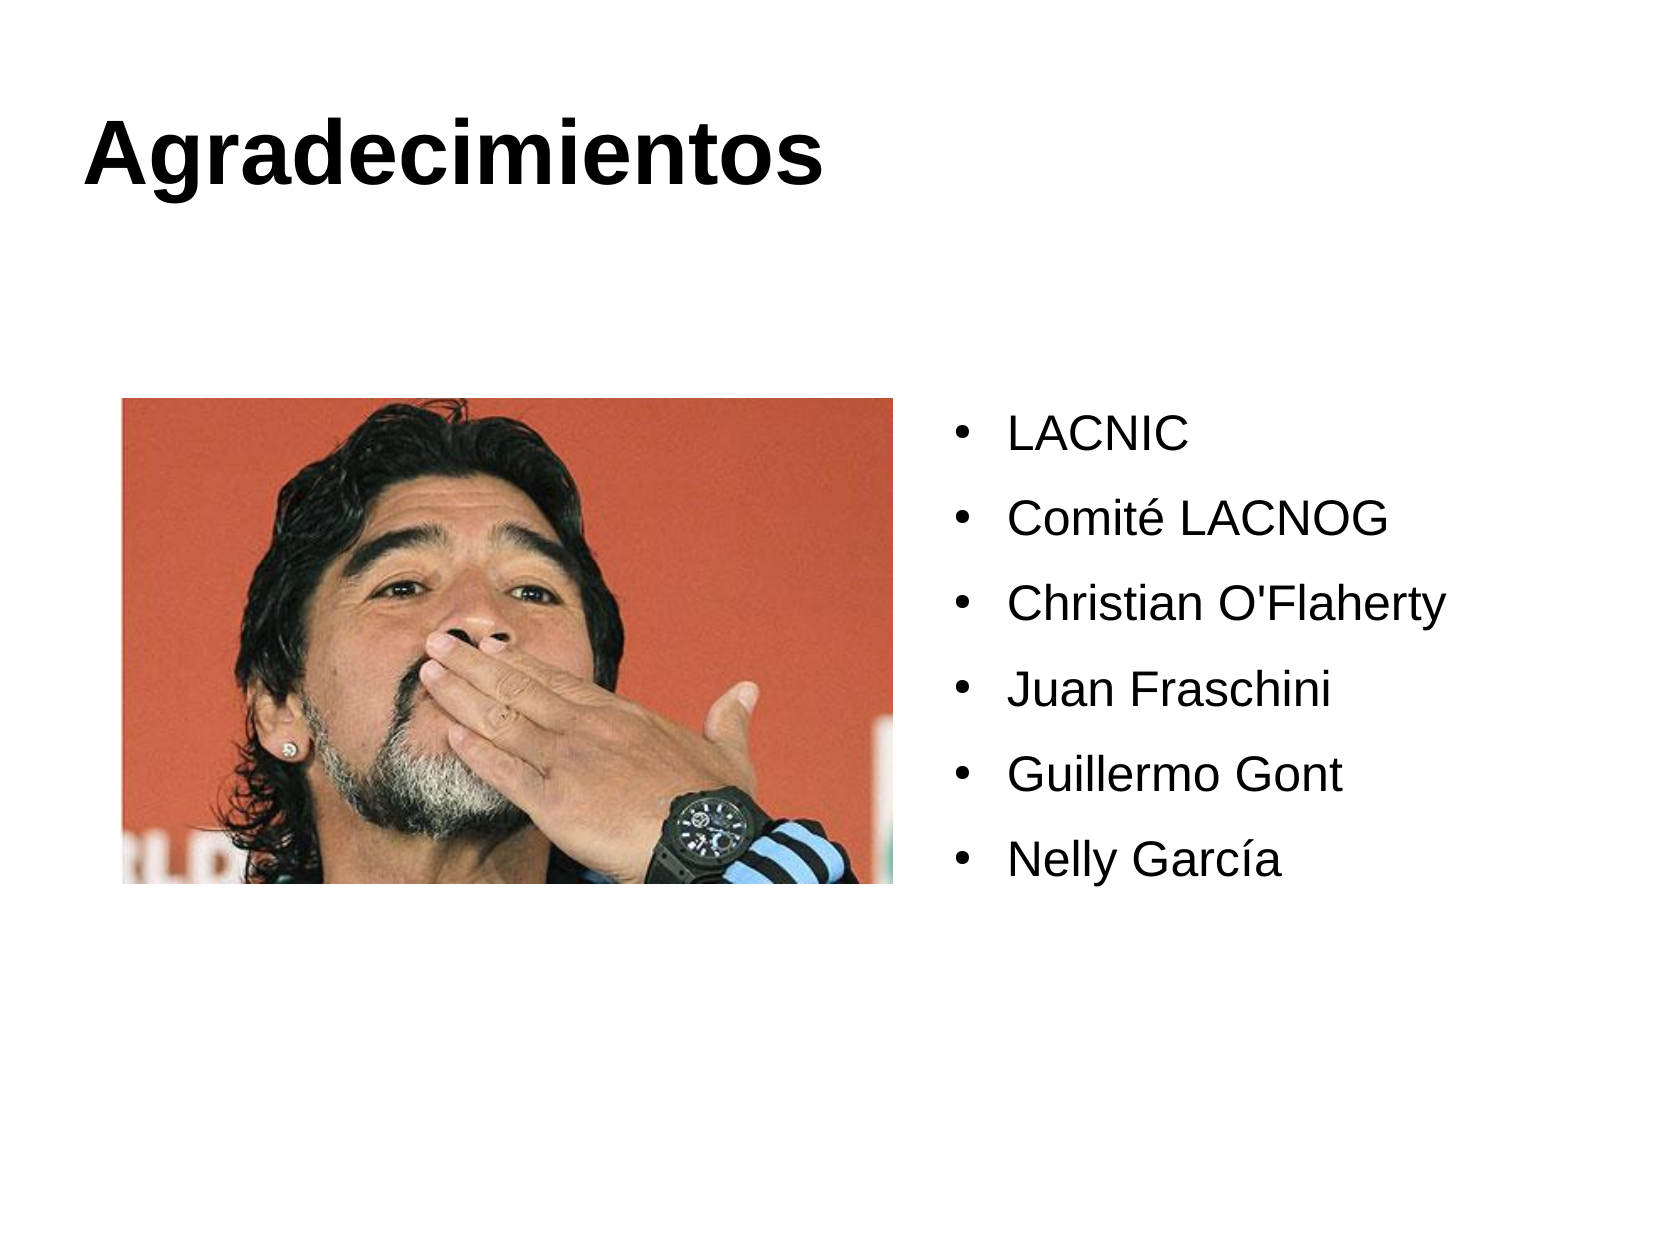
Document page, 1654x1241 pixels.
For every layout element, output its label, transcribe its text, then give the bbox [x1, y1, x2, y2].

list LACNIC Comité LACNOG Christian O'Flaherty Juan Fraschini Guillermo Gont Nelly García [936, 405, 1647, 980]
title Agradecimientos [82, 49, 1571, 257]
picture [120, 398, 893, 884]
